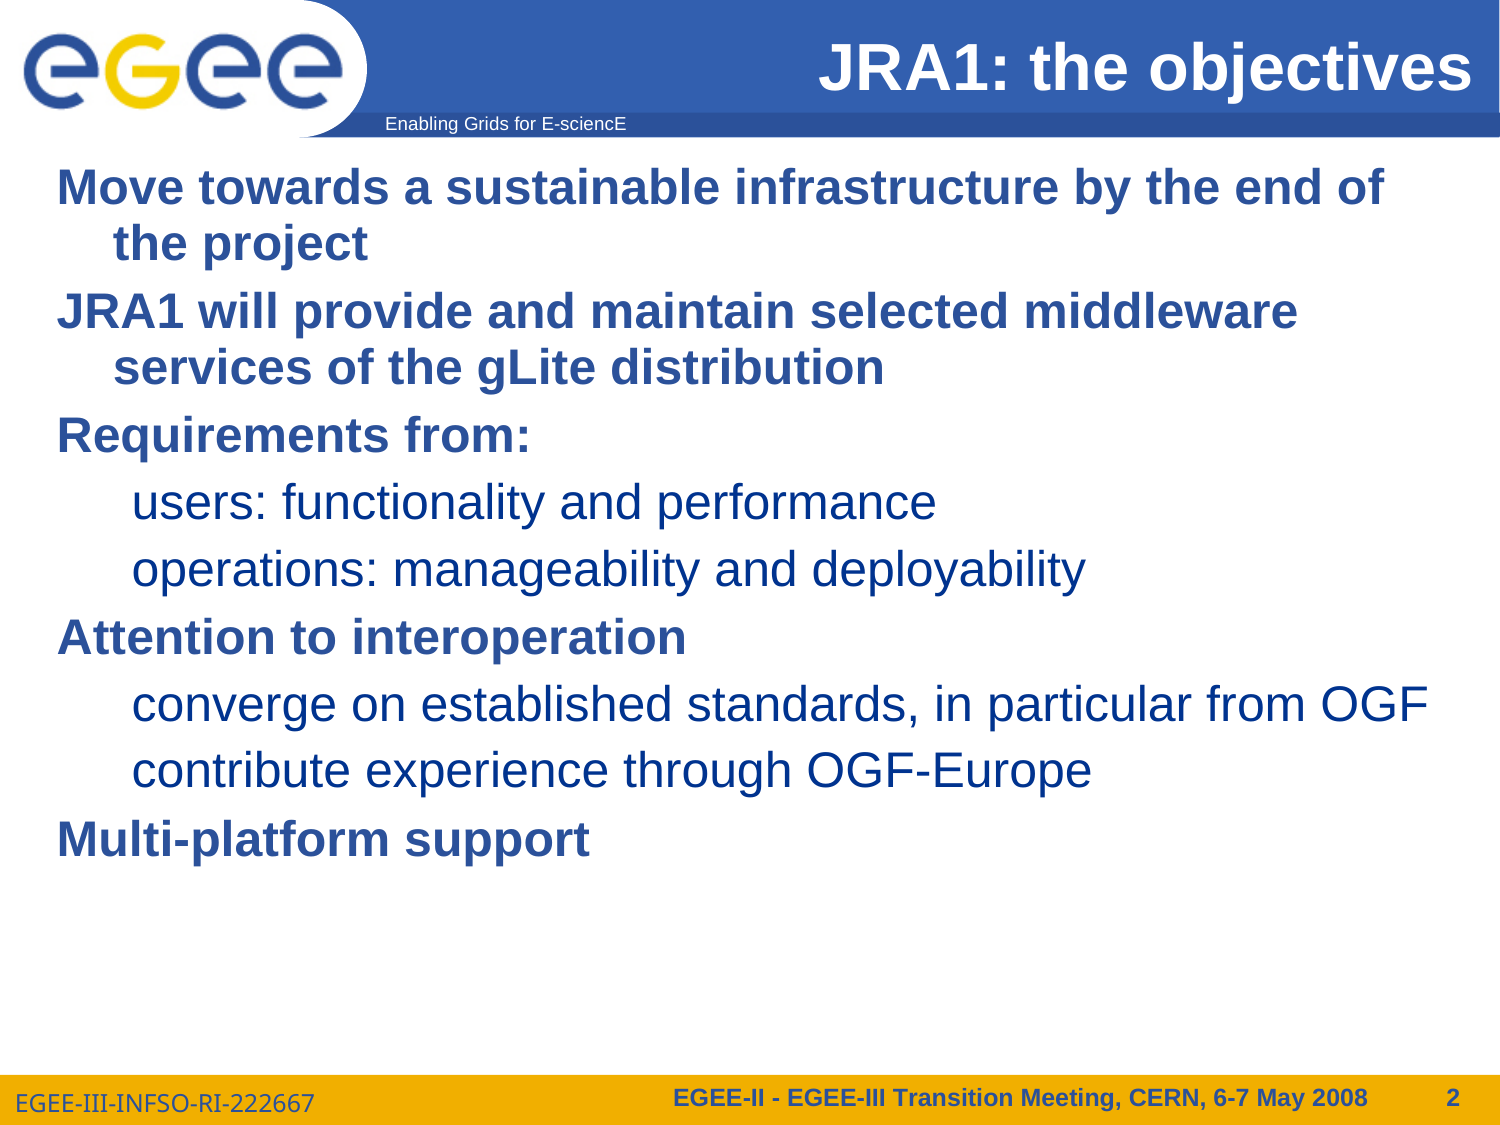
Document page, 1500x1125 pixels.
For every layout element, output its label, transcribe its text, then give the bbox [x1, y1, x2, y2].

list Move towards a sustainable infrastructure by the end of the project JRA1 will provide and maintain selected middleware services of the gLite distribution Requirements from: users: functionality and performance operations: manageability and deployability Attention to interoperation converge on established standards, in particular from OGF contribute experience through OGF-Europe Multi-platform support [56, 159, 1466, 1036]
title JRA1: the objectives [369, 0, 1475, 148]
picture [18, 30, 349, 112]
